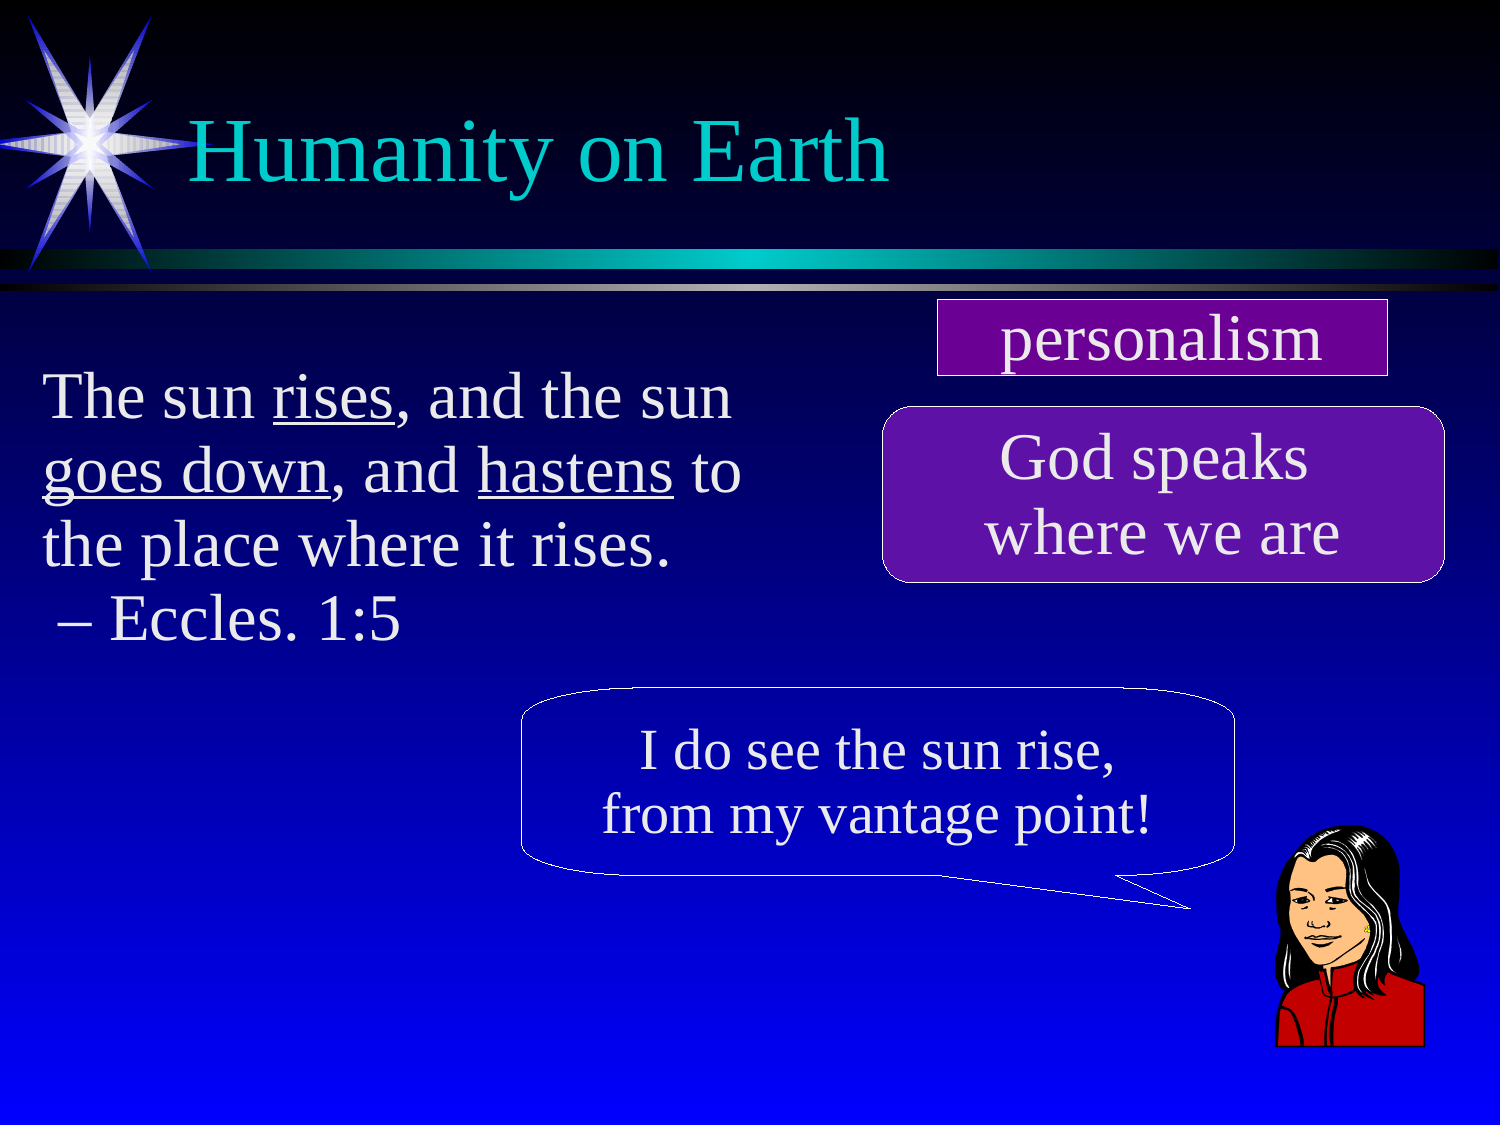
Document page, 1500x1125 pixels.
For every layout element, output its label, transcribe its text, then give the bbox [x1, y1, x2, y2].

text_box The sun rises, and the sun goes down, and hastens to the place where it rises. – Eccles. 1:5 [27, 351, 826, 663]
text_box I do see the sun rise, from my vantage point! [521, 687, 1235, 909]
text_box God speaks where we are [882, 406, 1445, 583]
text_box personalism [937, 299, 1388, 376]
title Humanity on Earth [187, 56, 1463, 244]
picture [1275, 825, 1426, 1048]
